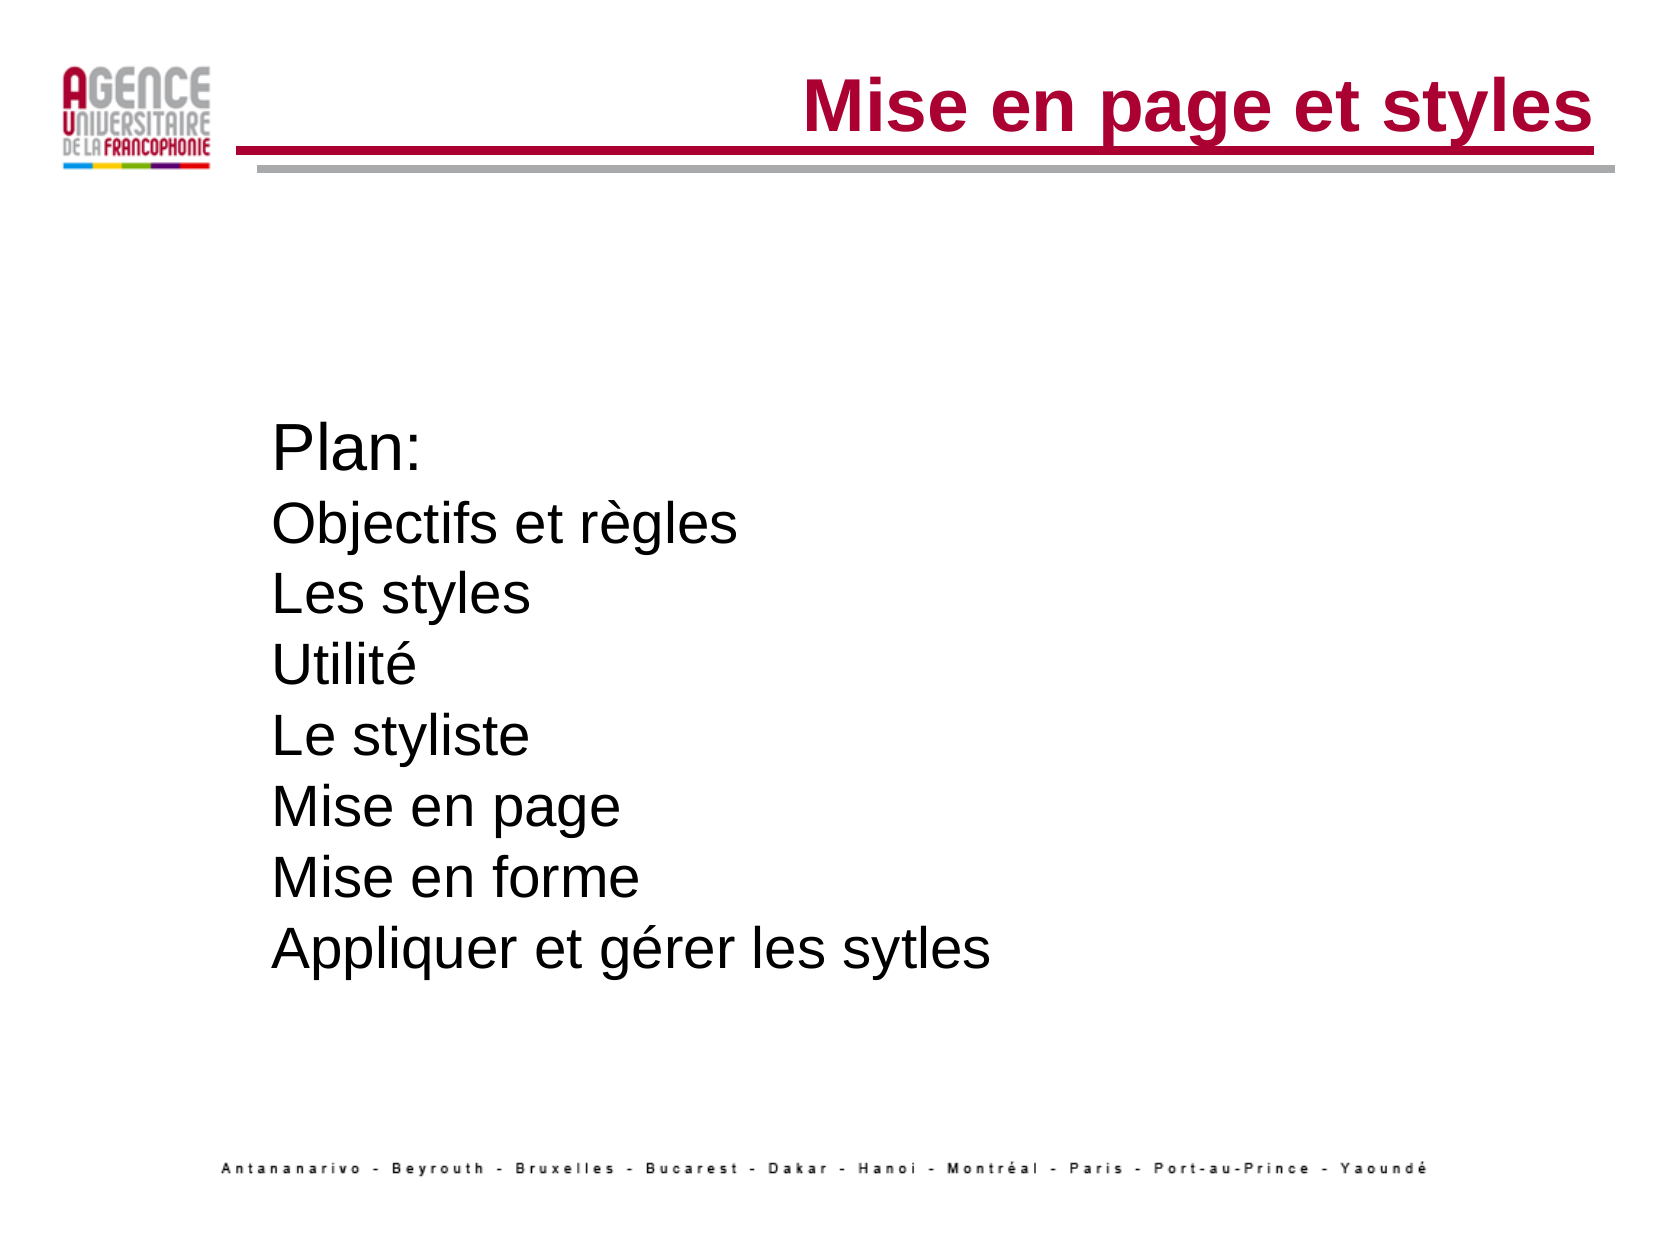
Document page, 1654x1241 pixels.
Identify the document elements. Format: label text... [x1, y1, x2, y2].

picture [29, 29, 1625, 1241]
title Mise en page et styles [236, 59, 1595, 151]
subtitle Plan: Objectifs et règles Les styles Utilité Le styliste Mise en page Mise en forme Appliquer et gérer les sytles [236, 241, 1595, 1150]
